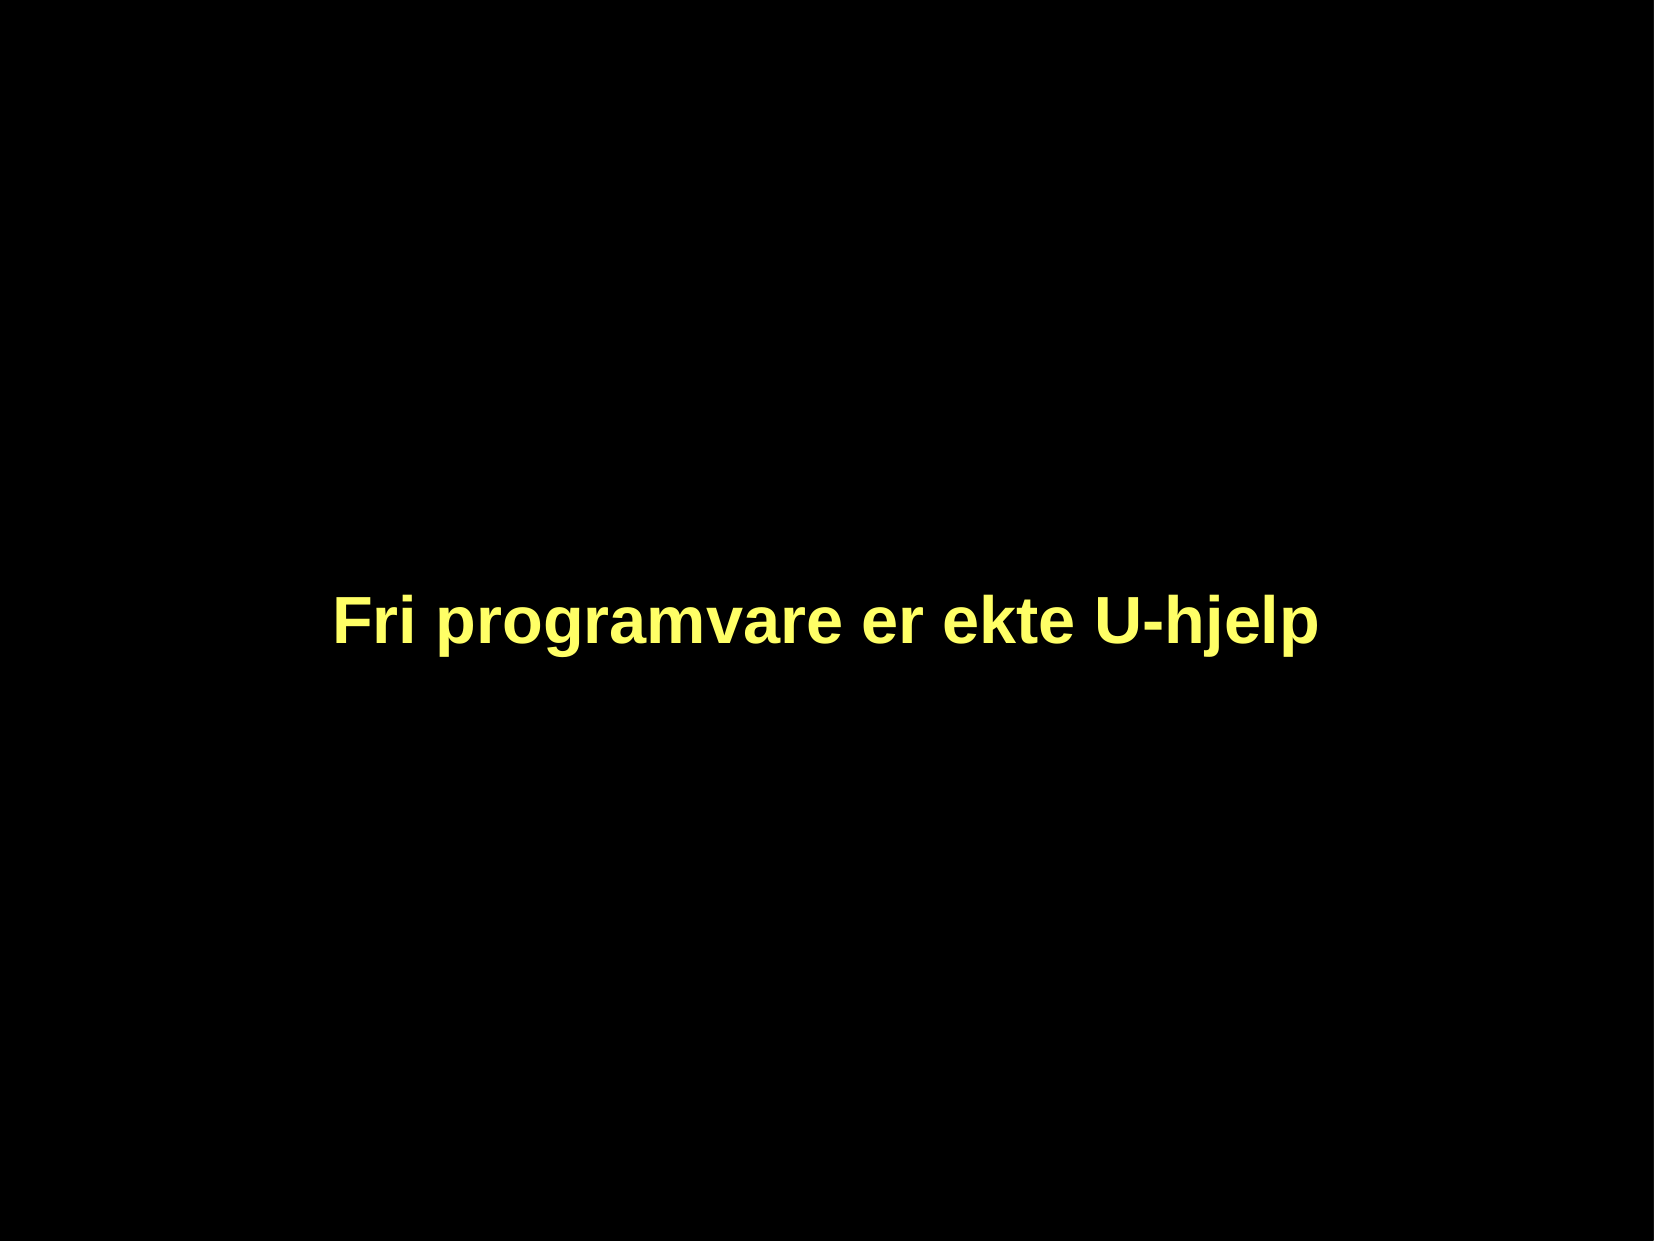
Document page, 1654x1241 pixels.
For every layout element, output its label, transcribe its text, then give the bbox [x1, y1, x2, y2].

subtitle Fri programvare er ekte U-hjelp [82, 0, 1571, 1241]
